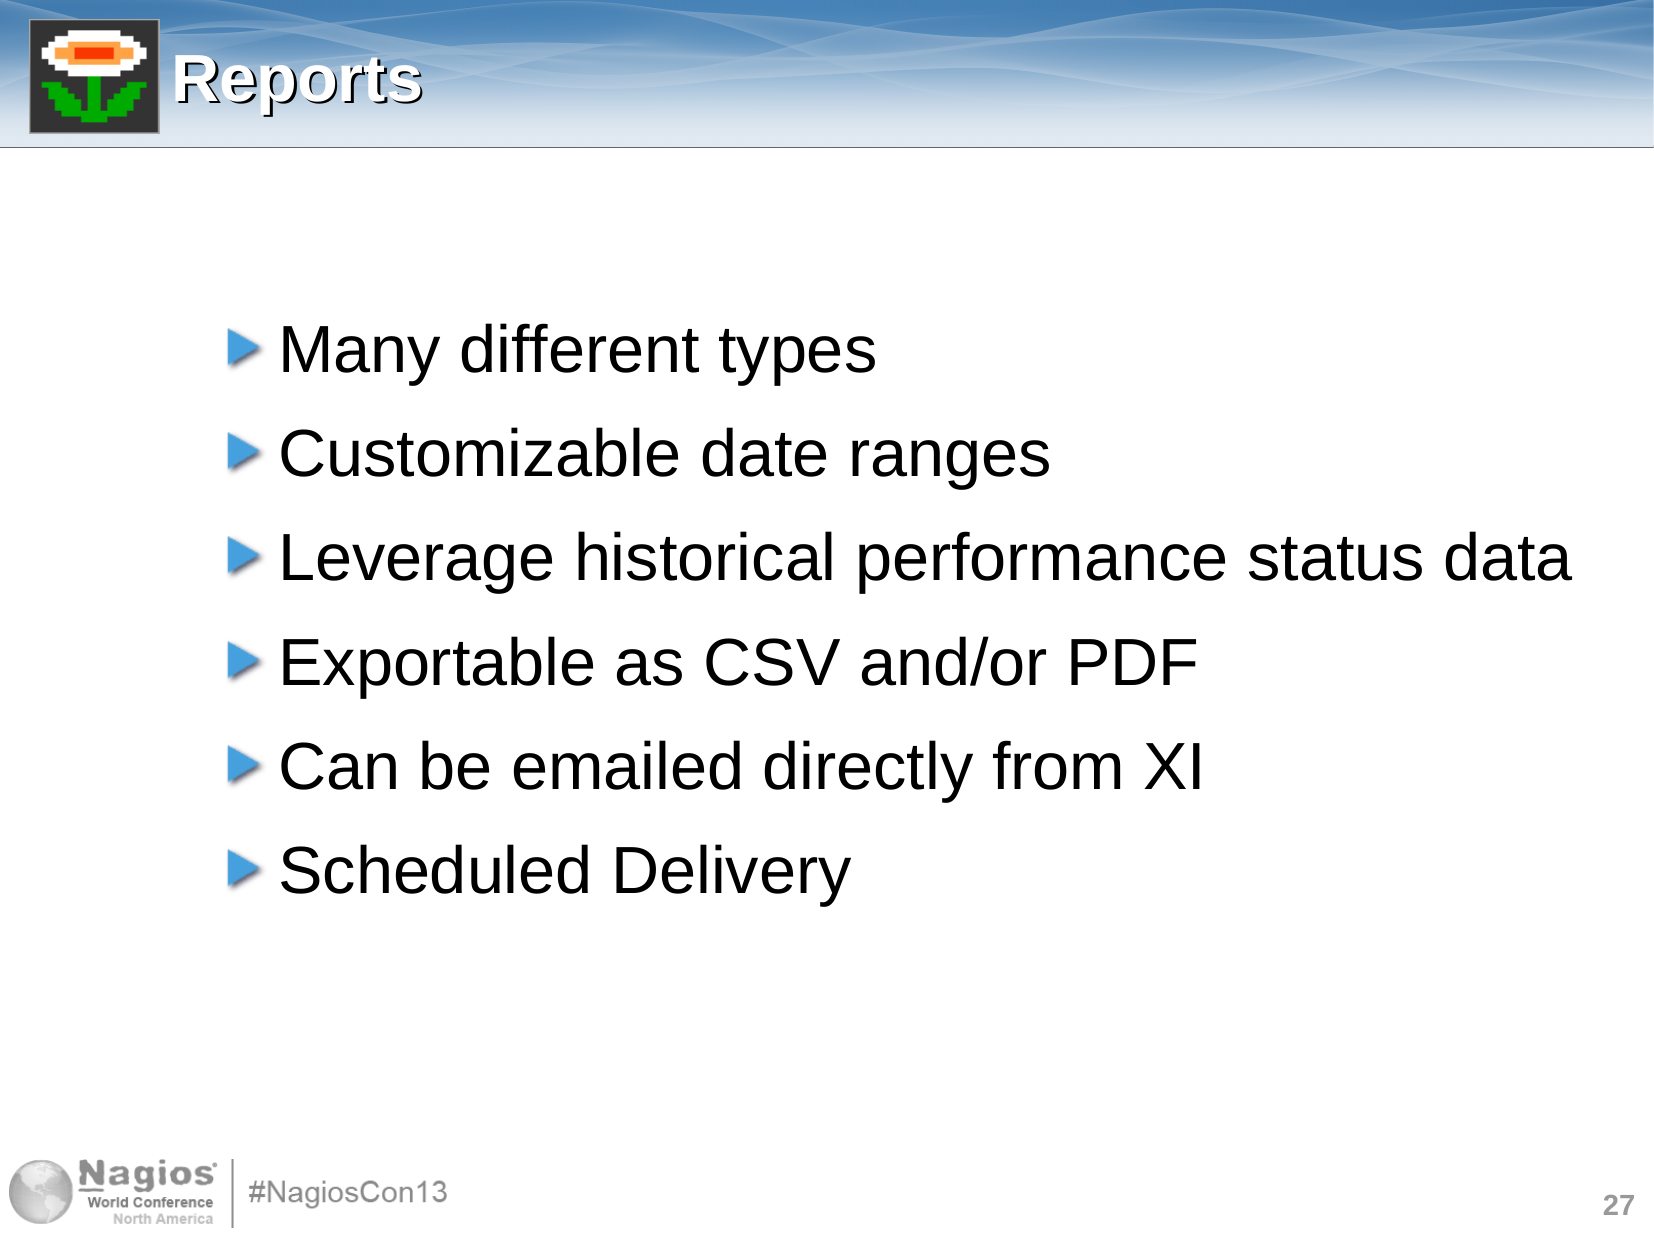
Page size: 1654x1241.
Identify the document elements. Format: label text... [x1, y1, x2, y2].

list Many different types Customizable date ranges Leverage historical performance status data Exportable as CSV and/or PDF Can be emailed directly from XI Scheduled Delivery [207, 311, 1654, 1131]
title Reports [160, 29, 1248, 127]
picture [0, 0, 1654, 147]
picture [9, 1159, 453, 1228]
